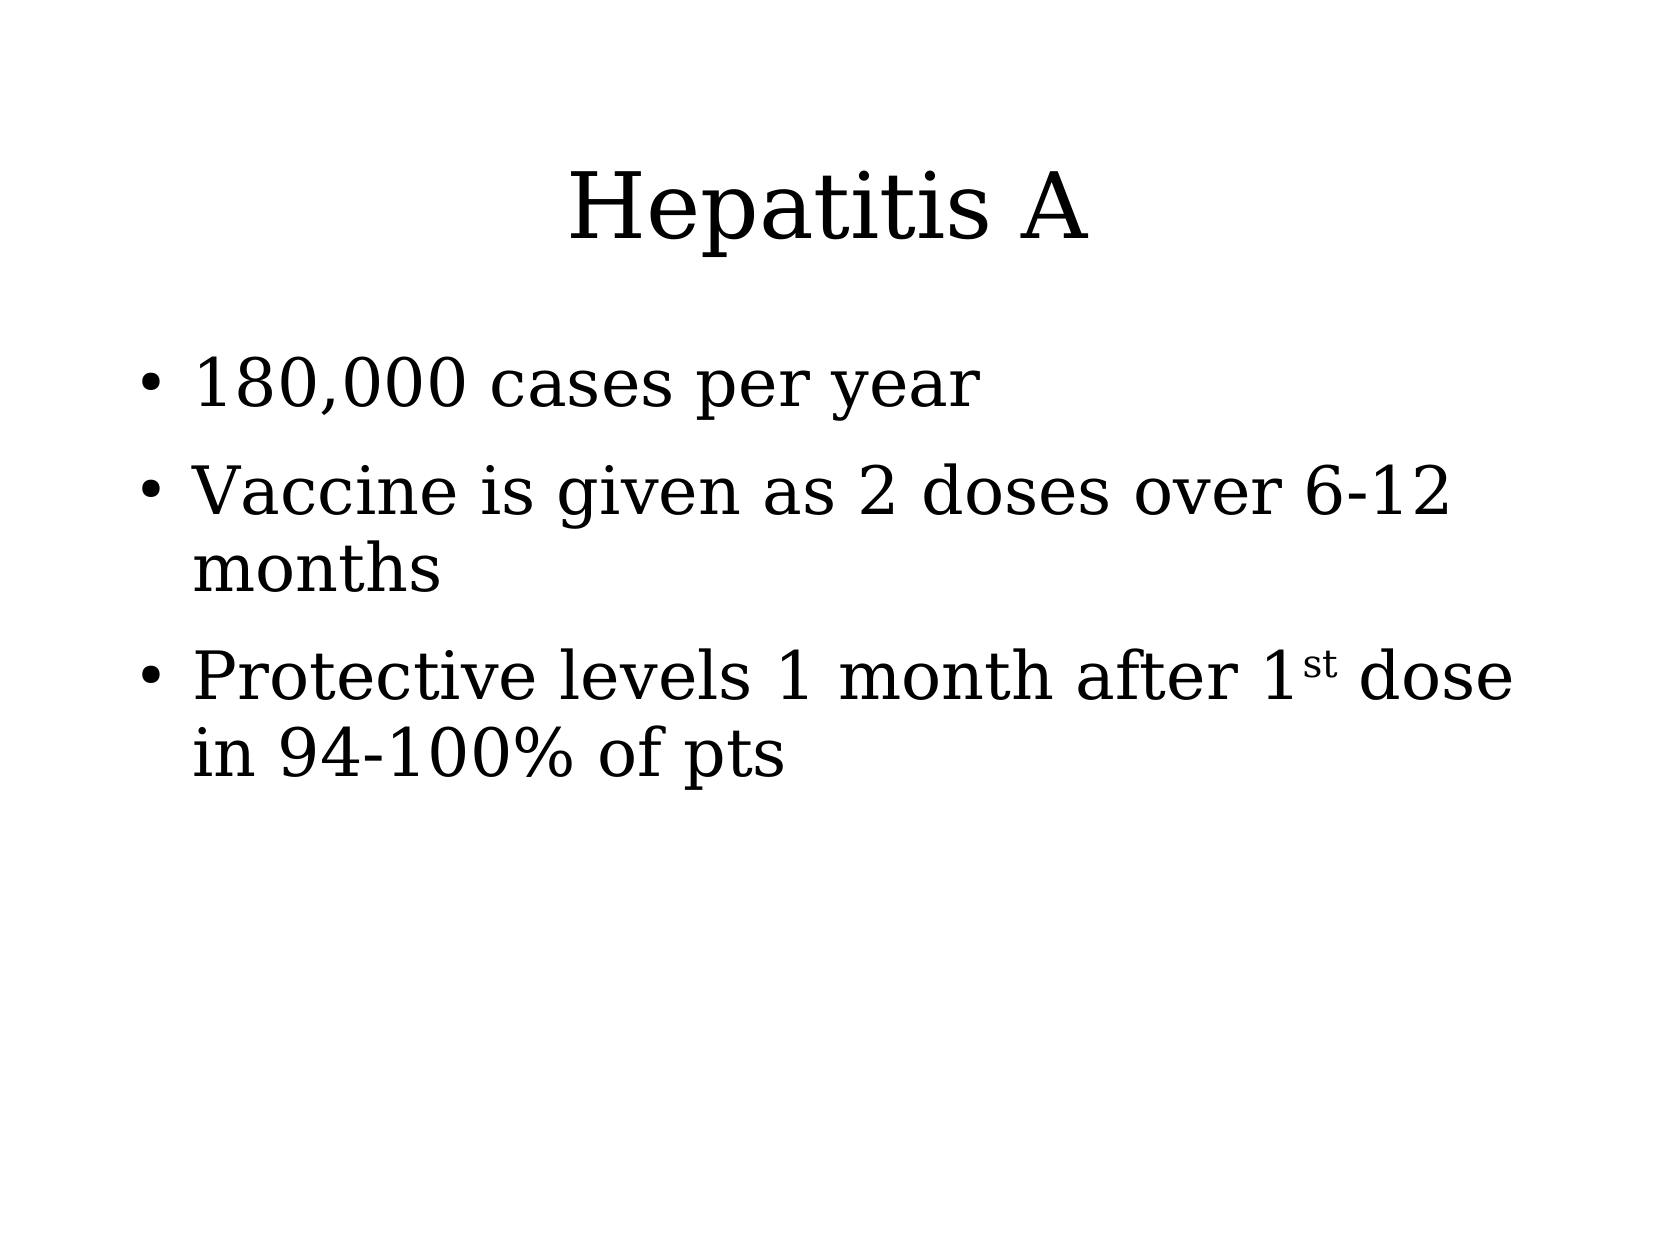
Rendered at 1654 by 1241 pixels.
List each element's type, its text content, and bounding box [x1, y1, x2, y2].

list 180,000 cases per year Vaccine is given as 2 doses over 6-12 months Protective levels 1 month after 1st dose in 94-100% of pts [121, 344, 1534, 1127]
title Hepatitis A [121, 102, 1534, 311]
